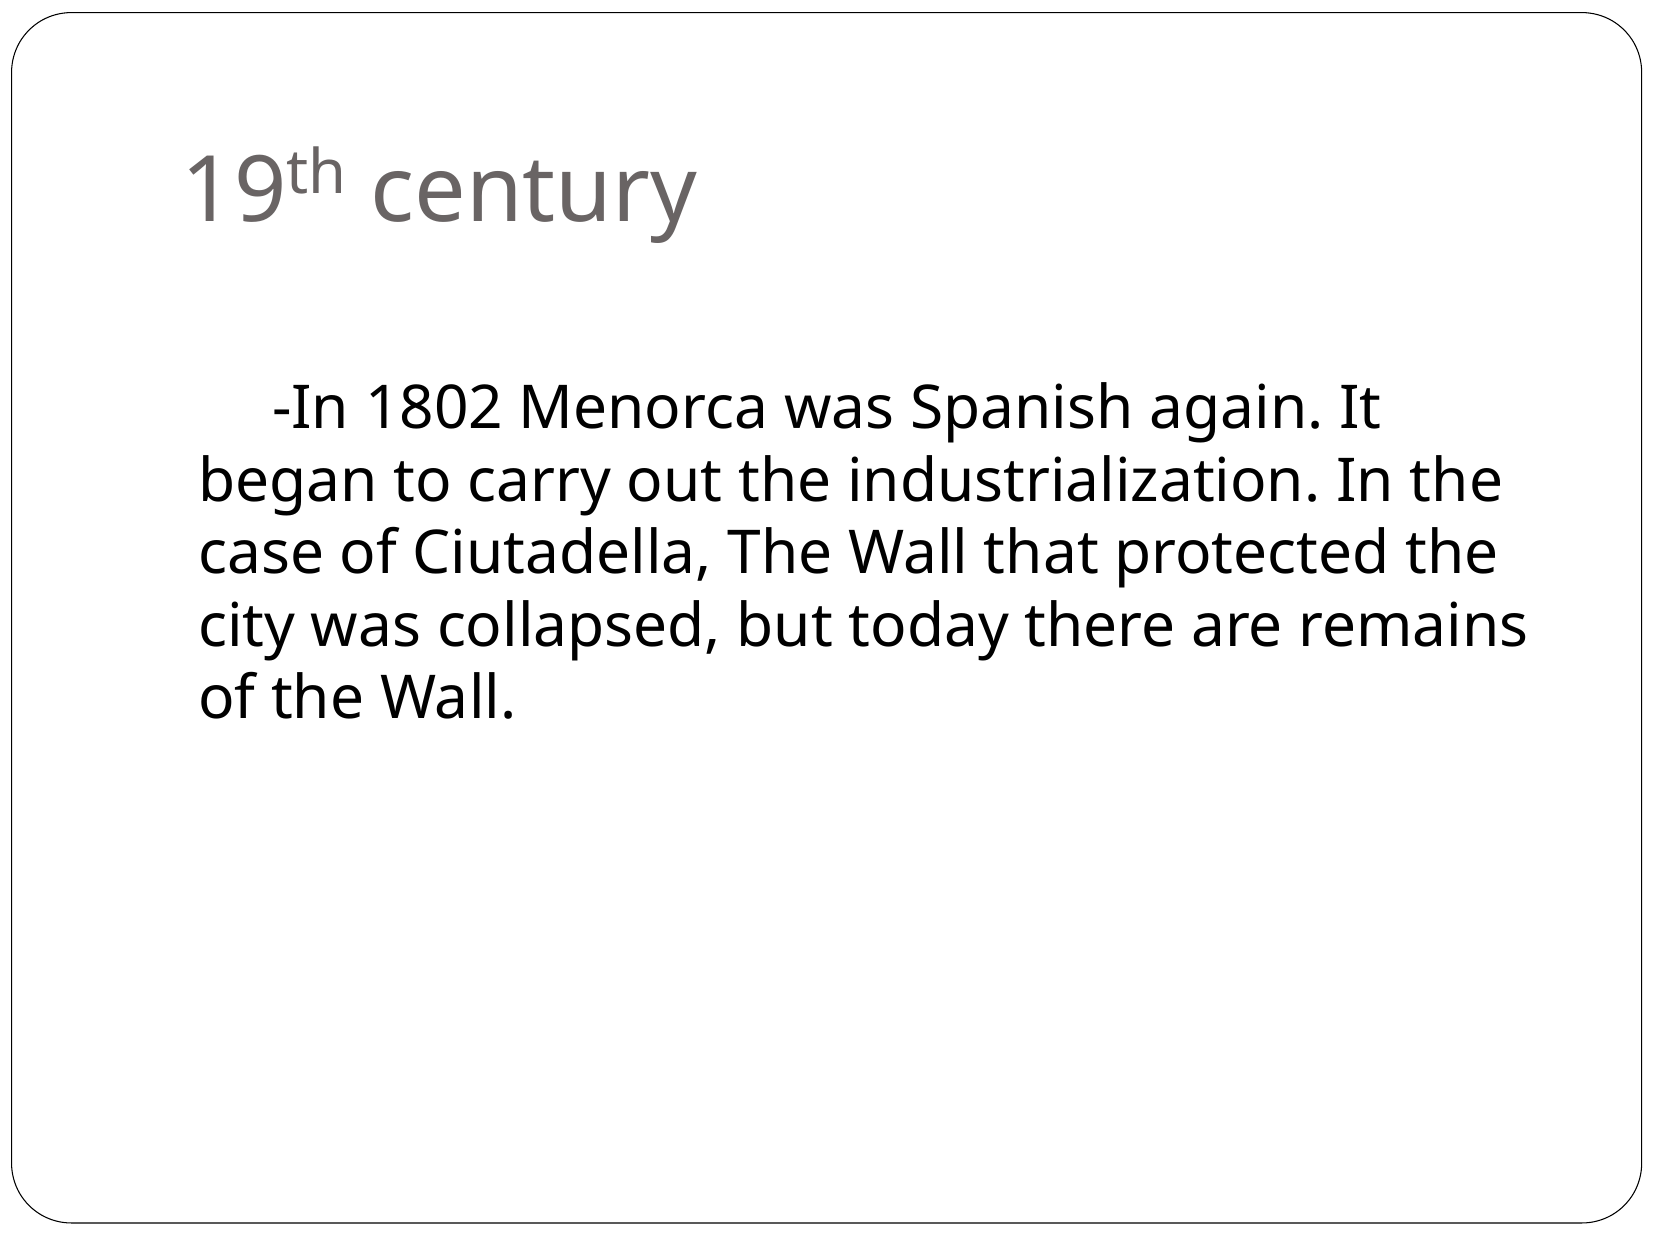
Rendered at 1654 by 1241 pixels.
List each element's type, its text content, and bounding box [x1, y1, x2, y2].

list -In 1802 Menorca was Spanish again. It began to carry out the industrialization. In the case of Ciutadella, The Wall that protected the city was collapsed, but today there are remains of the Wall. [82, 360, 1571, 1179]
title 19th century [165, 49, 1571, 257]
